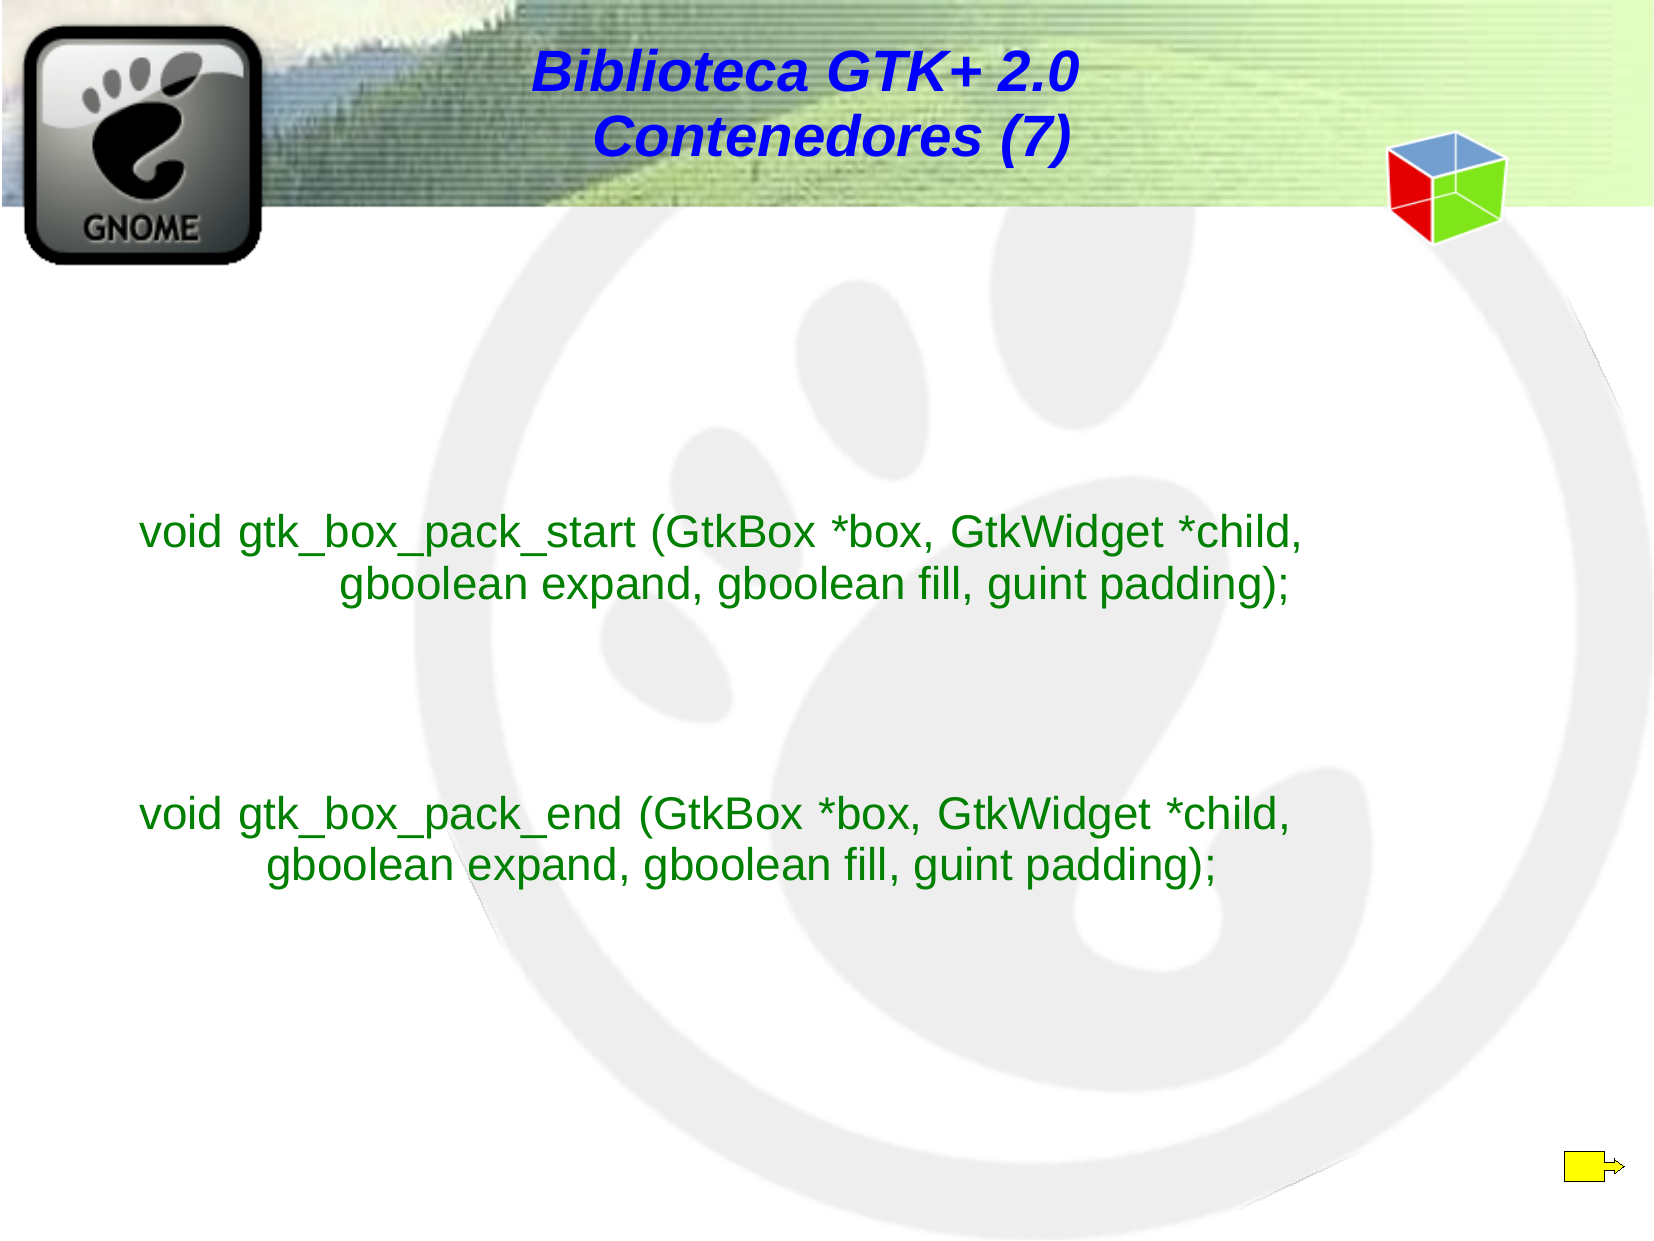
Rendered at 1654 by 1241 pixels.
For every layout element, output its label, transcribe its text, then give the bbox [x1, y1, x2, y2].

text_box [1564, 1151, 1625, 1182]
picture [2, 0, 1654, 1240]
title Biblioteca GTK+ 2.0 Contenedores (7) [236, 0, 1359, 208]
list void gtk_box_pack_start (GtkBox *box, GtkWidget *child, gboolean expand, gboolean fill, guint padding); void gtk_box_pack_end (GtkBox *box, GtkWidget *child, gboolean expand, gboolean fill, guint padding); [121, 344, 1534, 1127]
